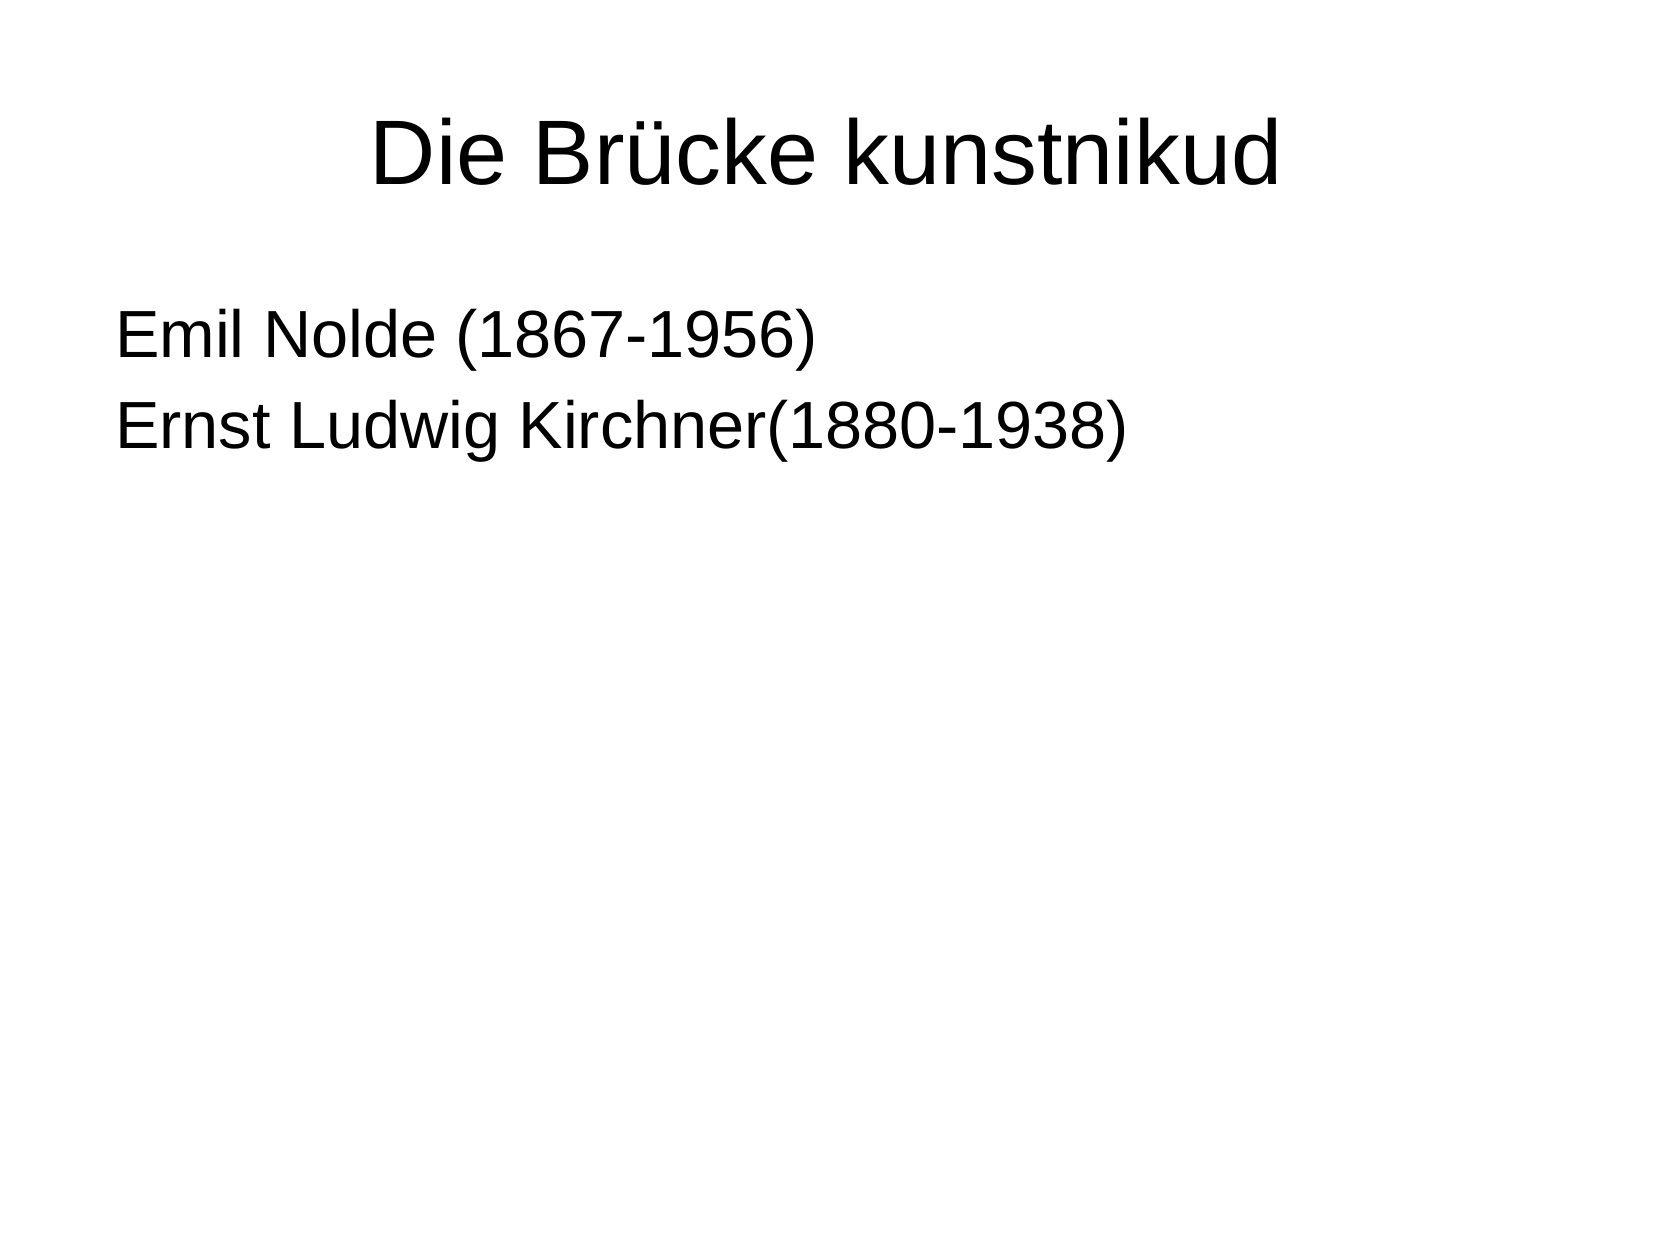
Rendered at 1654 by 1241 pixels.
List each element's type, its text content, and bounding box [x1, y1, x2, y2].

list Emil Nolde (1867-1956) Ernst Ludwig Kirchner(1880-1938) [82, 289, 1571, 1108]
title Die Brücke kunstnikud [82, 49, 1571, 257]
